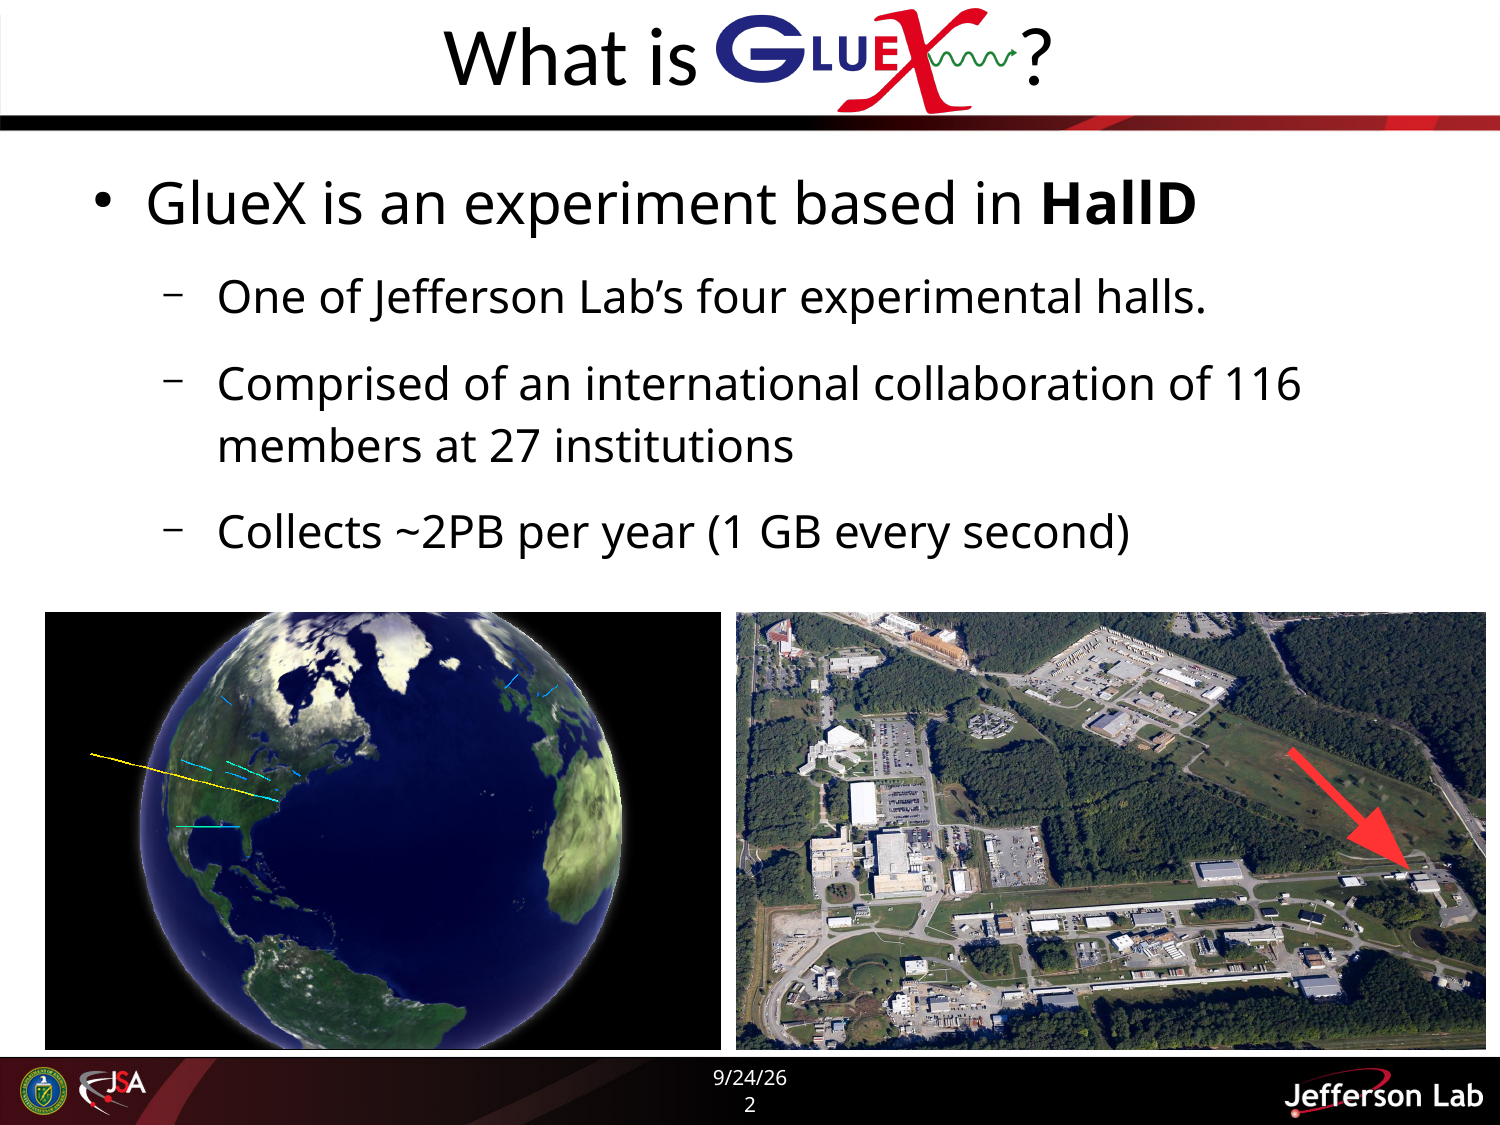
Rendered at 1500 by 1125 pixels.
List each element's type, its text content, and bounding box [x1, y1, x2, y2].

list GlueX is an experiment based in HallD One of Jefferson Lab’s four experimental halls. Comprised of an international collaboration of 116 members at 27 institutions Collects ~2PB per year (1 GB every second) [75, 162, 1396, 1006]
title What is ? [75, 16, 716, 114]
text_box <number> [575, 1090, 925, 1122]
text_box 11/1/19 [575, 1048, 925, 1090]
title What is ? [1017, 16, 1425, 114]
picture [0, 0, 1500, 1125]
